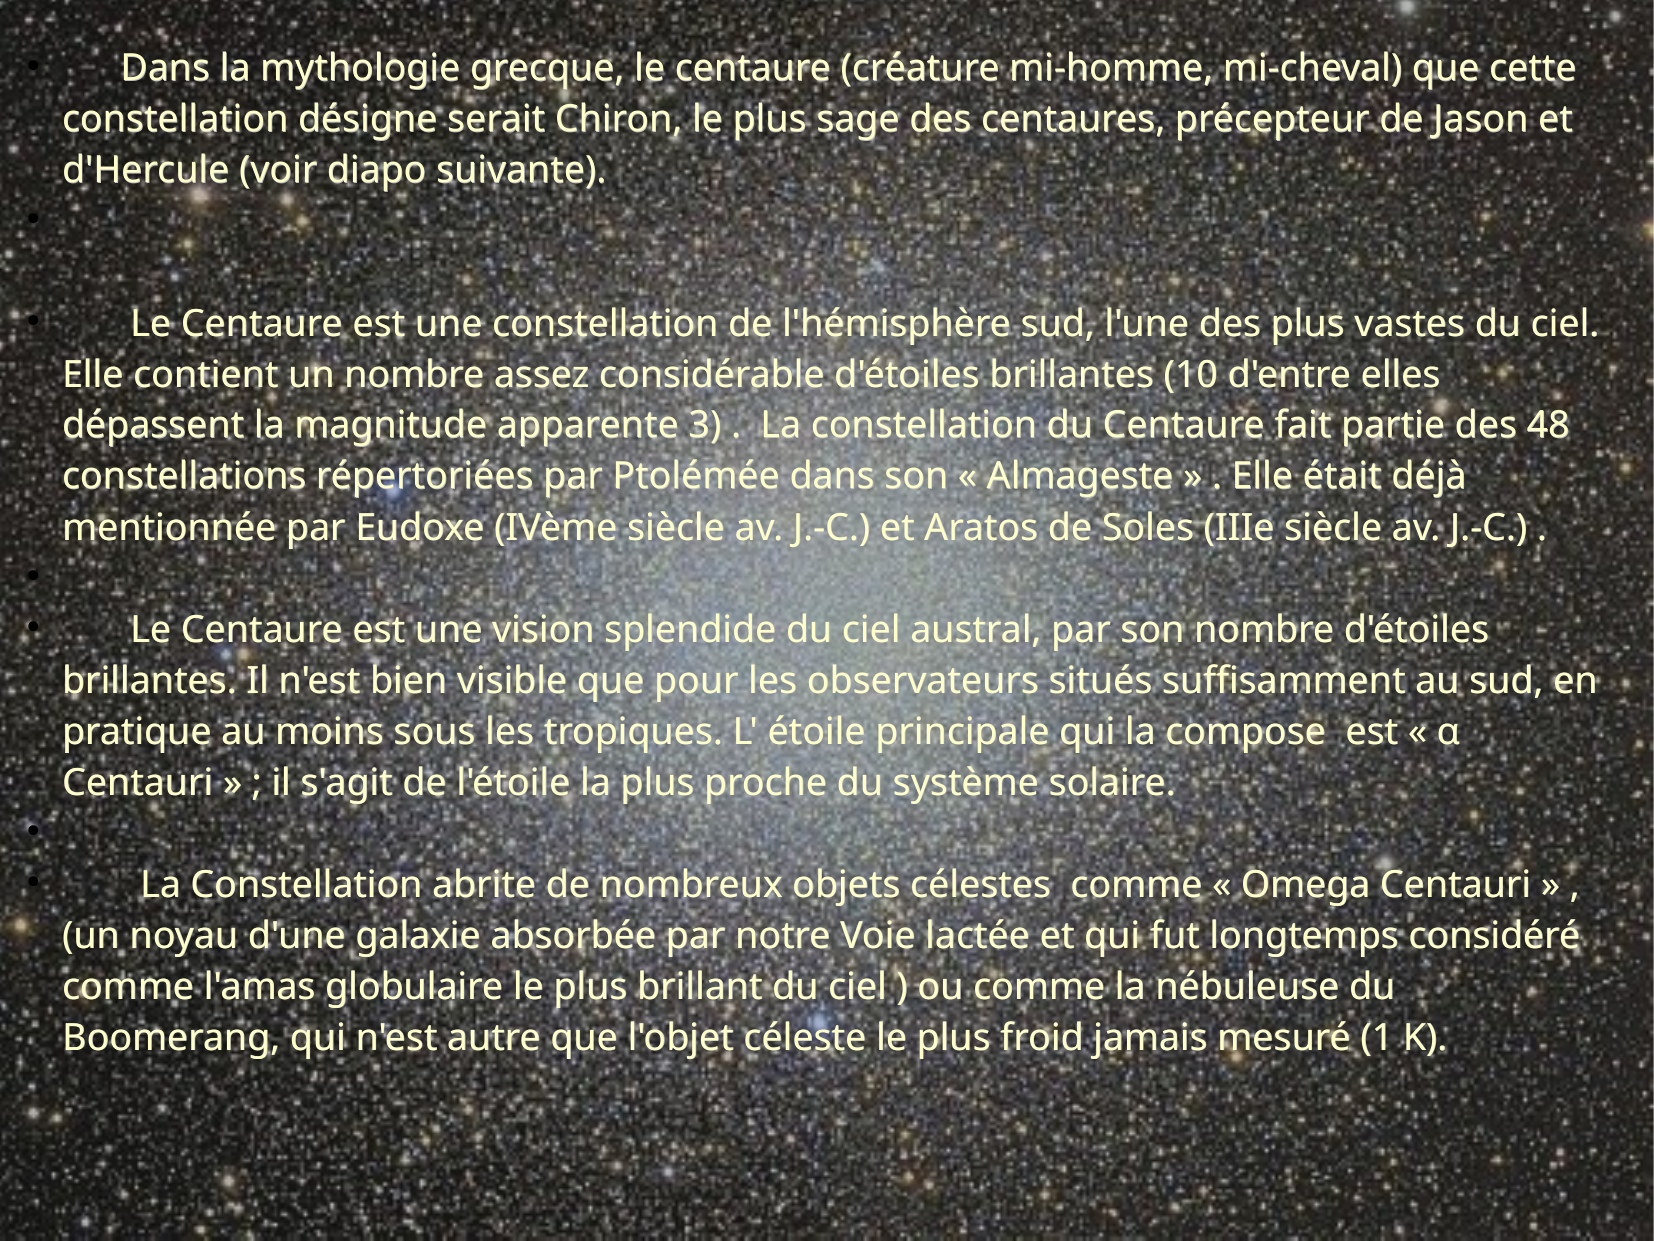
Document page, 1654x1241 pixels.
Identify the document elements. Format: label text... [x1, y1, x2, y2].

picture [0, 0, 1654, 1241]
text_box Dans la mythologie grecque, le centaure (créature mi-homme, mi-cheval) que cette constellation désigne serait Chiron, le plus sage des centaures, précepteur de Jason et d'Hercule (voir diapo suivante). Le Centaure est une constellation de l'hémisphère sud, l'une des plus vastes du ciel. Elle contient un nombre assez considérable d'étoiles brillantes (10 d'entre elles dépassent la magnitude apparente 3) . La constellation du Centaure fait partie des 48 constellations répertoriées par Ptolémée dans son « Almageste » . Elle était déjà mentionnée par Eudoxe (IVème siècle av. J.-C.) et Aratos de Soles (IIIe siècle av. J.-C.) . Le Centaure est une vision splendide du ciel austral, par son nombre d'étoiles brillantes. Il n'est bien visible que pour les observateurs situés suffisamment au sud, en pratique au moins sous les tropiques. L' étoile principale qui la compose est « α Centauri » ; il s'agit de l'étoile la plus proche du système solaire. La Constellation abrite de nombreux objets célestes comme « Omega Centauri » , (un noyau d'une galaxie absorbée par notre Voie lactée et qui fut longtemps considéré comme l'amas globulaire le plus brillant du ciel ) ou comme la nébuleuse du Boomerang, qui n'est autre que l'objet céleste le plus froid jamais mesuré (1 K). [0, 33, 1630, 1151]
